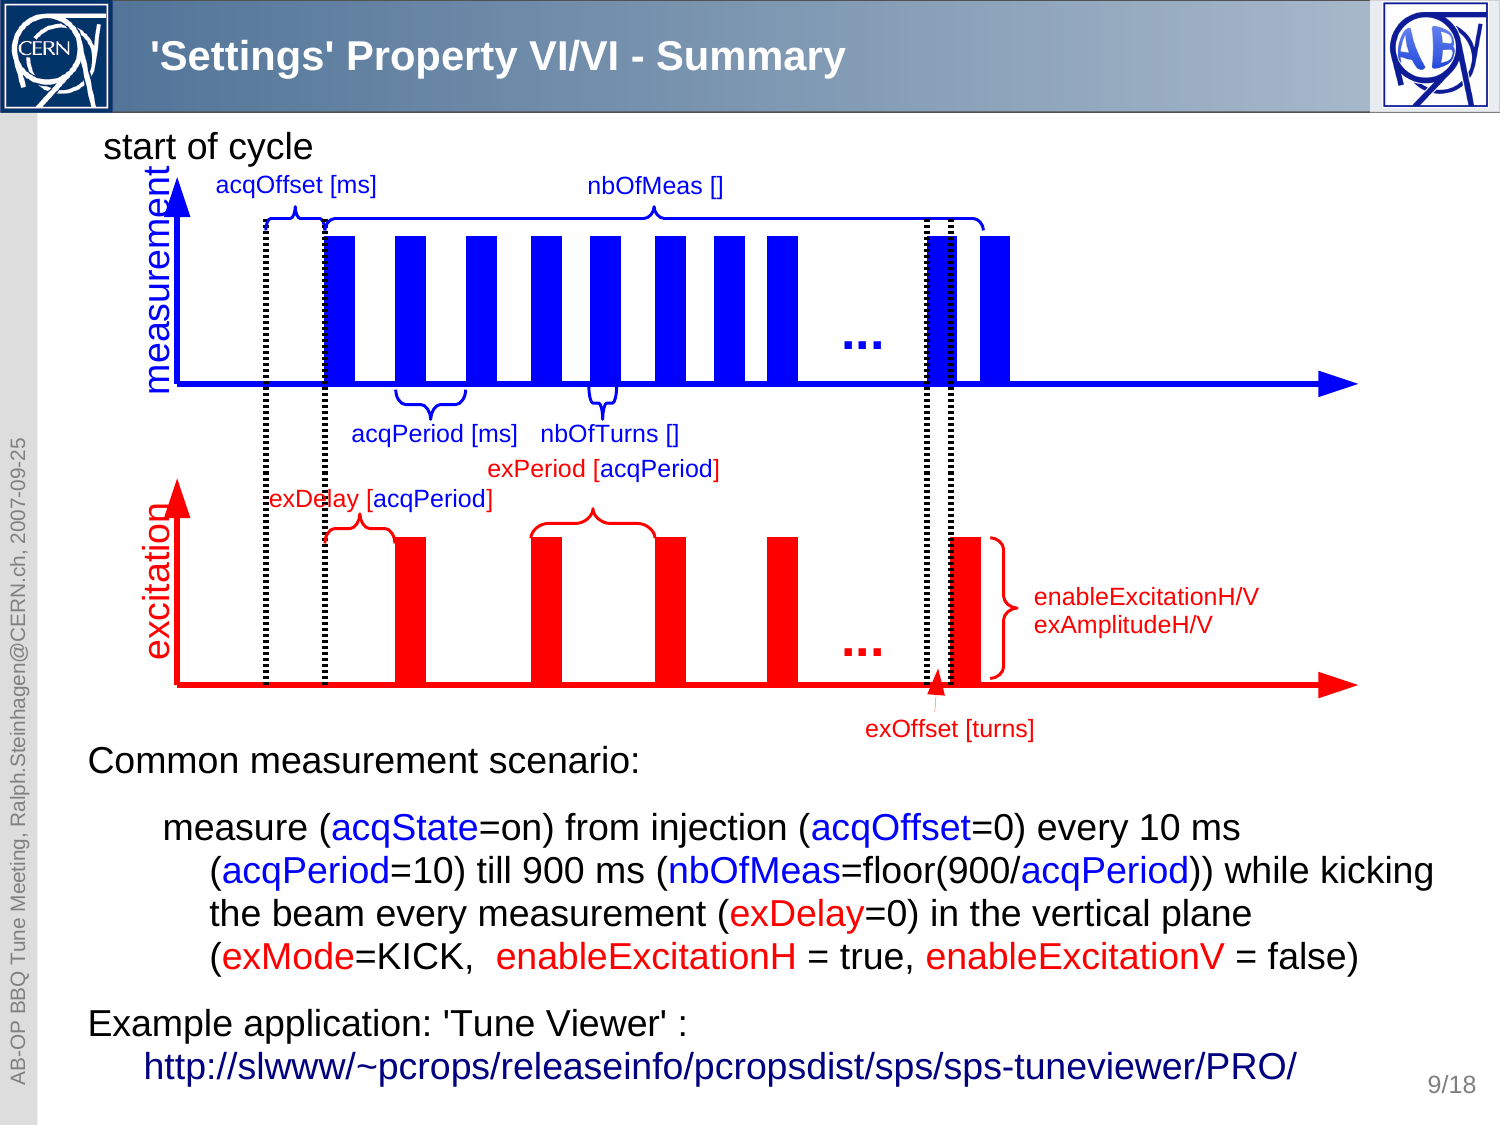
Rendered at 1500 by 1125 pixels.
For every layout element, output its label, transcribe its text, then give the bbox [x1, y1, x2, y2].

text_box [714, 236, 745, 384]
picture [1382, 1, 1489, 108]
picture [0, 0, 113, 113]
text_box acqPeriod [ms] [336, 412, 525, 455]
text_box exDelay [acqPeriod] [253, 477, 504, 520]
text_box exPeriod [acqPeriod] [472, 447, 730, 491]
text_box ... [826, 602, 900, 676]
text_box acqOffset [ms] [200, 163, 389, 207]
text_box [395, 236, 426, 384]
text_box start of cycle [88, 118, 329, 175]
text_box [767, 537, 798, 686]
text_box [767, 236, 798, 384]
text_box [590, 236, 621, 384]
text_box [927, 236, 957, 384]
text_box ... [826, 295, 900, 369]
text_box [655, 236, 686, 384]
title 'Settings' Property VI/VI - Summary [150, 7, 1201, 106]
text_box [466, 236, 497, 384]
text_box [655, 537, 686, 686]
list Common measurement scenario: measure (acqState=on) from injection (acqOffset=0) every 10 ms (acqPeriod=10) till 900 ms (nbOfMeas=floor(900/acqPeriod)) while kicking the beam every measurement (exDelay=0) in the vertical plane (exMode=KICK, enableExcitationH = true, enableExcitationV = false) Example application: 'Tune Viewer' :http://slwww/~pcrops/releaseinfo/pcropsdist/sps/sps-tuneviewer/PRO/ [87, 738, 1438, 1088]
text_box [531, 236, 562, 384]
text_box enableExcitationH/V exAmplitudeH/V [1019, 575, 1270, 647]
text_box [531, 537, 562, 686]
text_box [395, 537, 426, 686]
text_box [324, 236, 355, 384]
text_box exOffset [turns] [850, 707, 1047, 751]
text_box [980, 236, 1010, 384]
text_box nbOfMeas [] [572, 163, 737, 207]
text_box [950, 537, 981, 686]
text_box nbOfTurns [] [525, 412, 692, 447]
